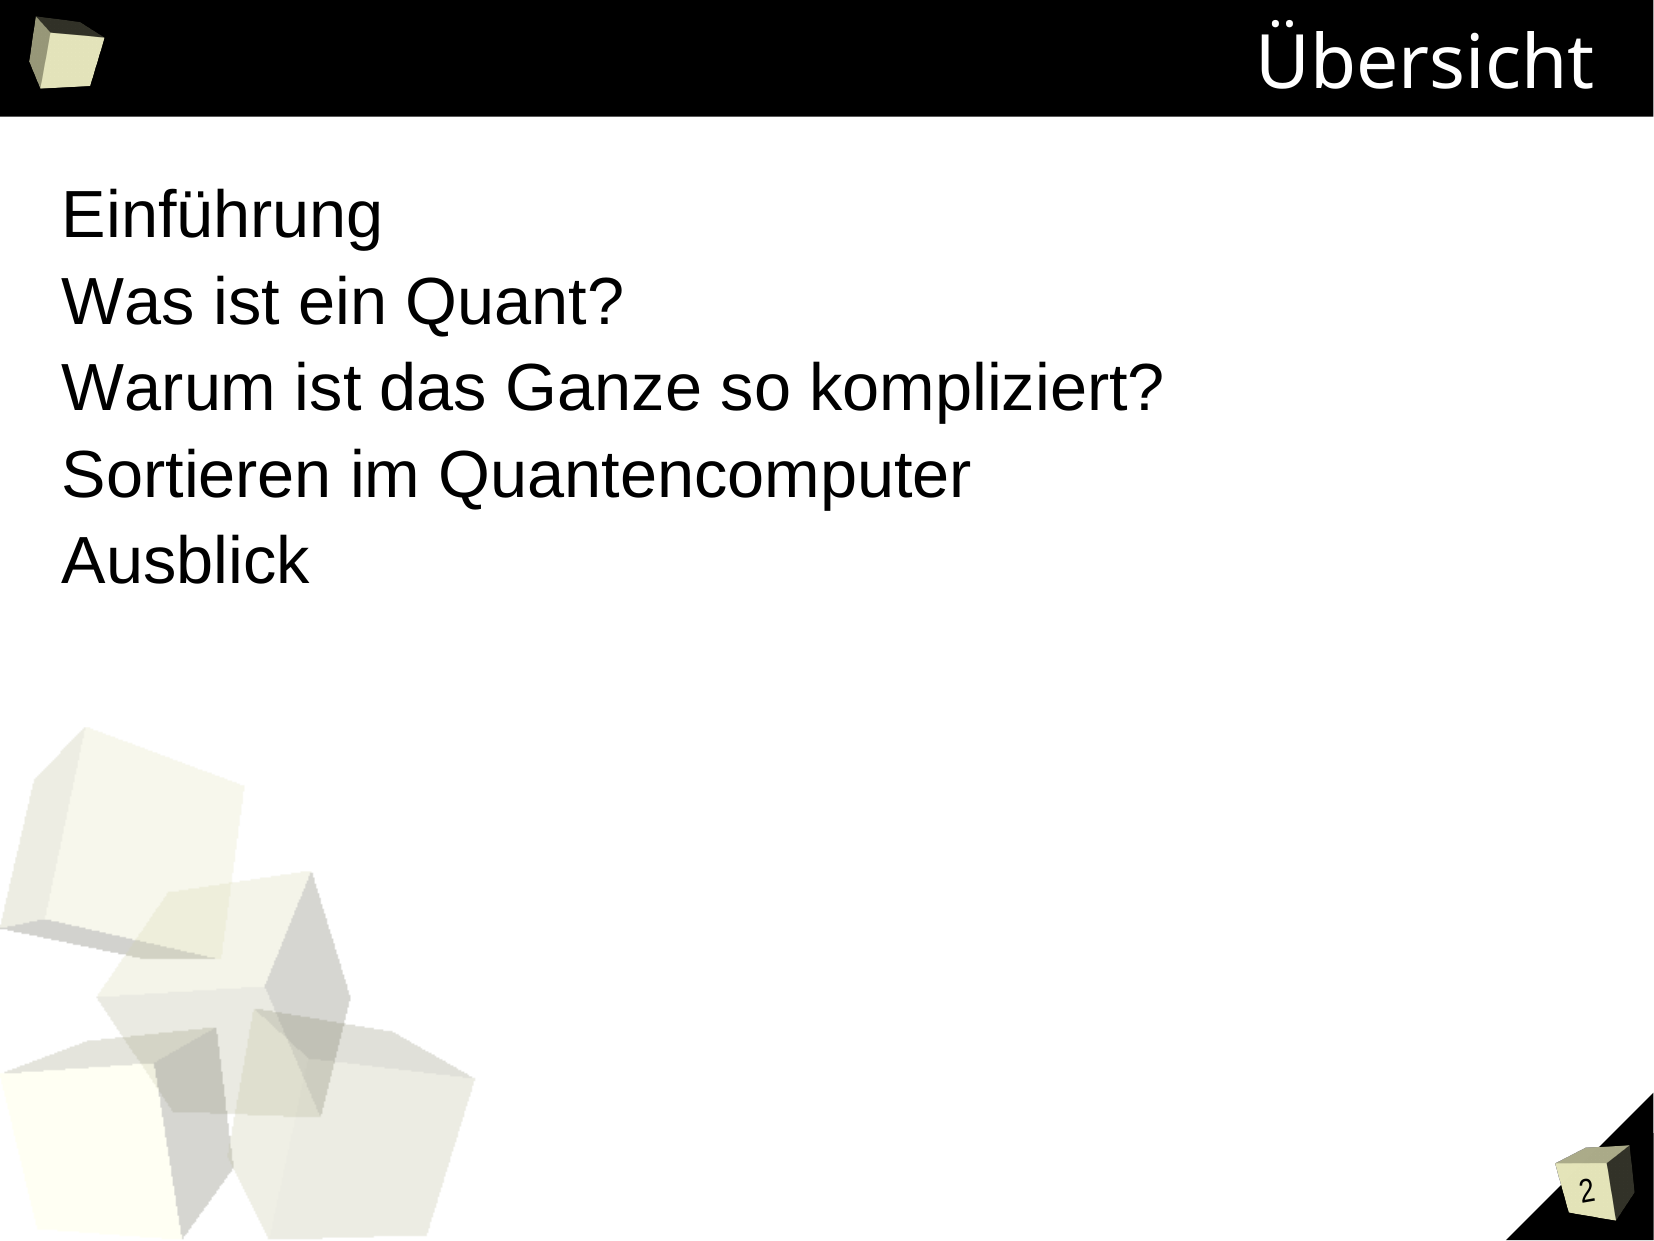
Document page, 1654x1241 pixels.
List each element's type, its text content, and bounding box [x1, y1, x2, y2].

list Einführung Was ist ein Quant? Warum ist das Ganze so kompliziert? Sortieren im Quantencomputer Ausblick [44, 177, 1611, 1214]
title Übersicht [118, 0, 1595, 119]
picture [0, 726, 477, 1241]
